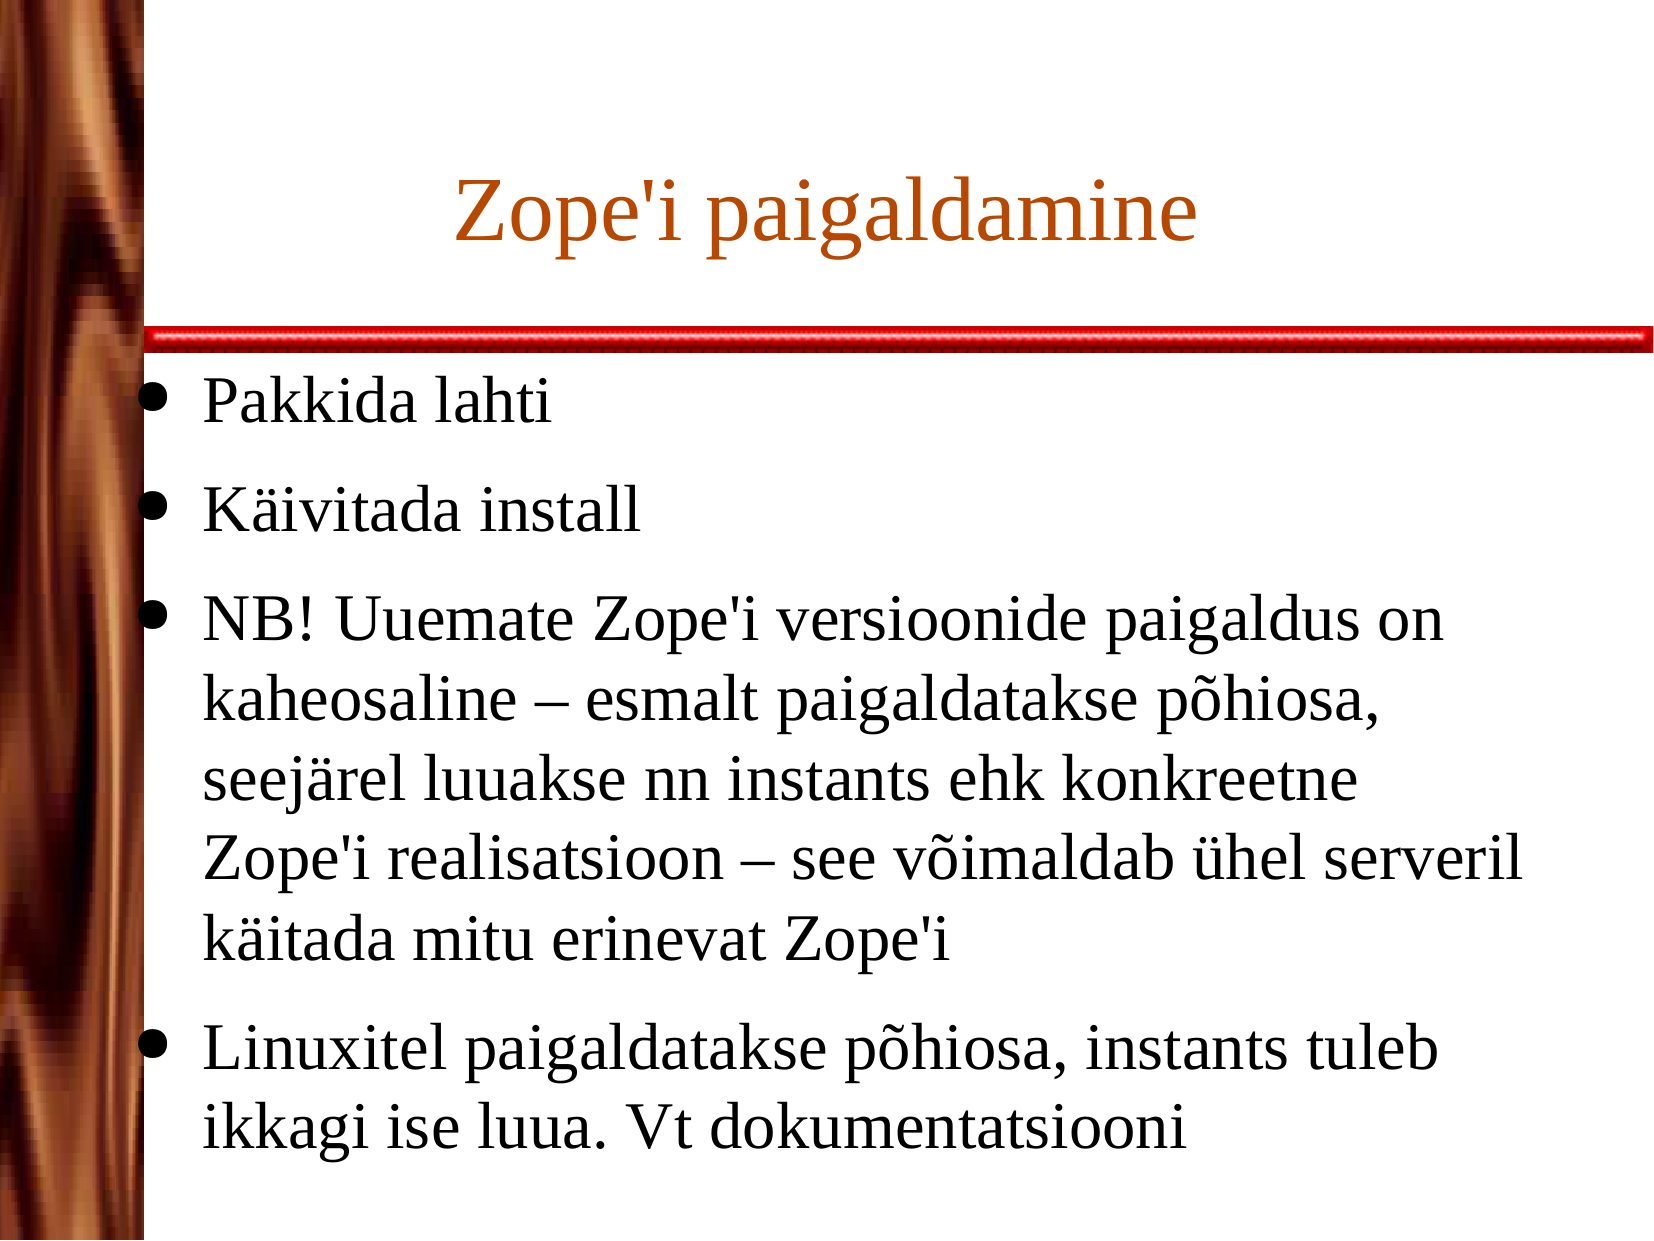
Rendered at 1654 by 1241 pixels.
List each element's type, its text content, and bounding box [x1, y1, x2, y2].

title Zope'i paigaldamine [121, 98, 1533, 314]
picture [0, 0, 1654, 1240]
list Pakkida lahti Käivitada install NB! Uuemate Zope'i versioonide paigaldus on kaheosaline – esmalt paigaldatakse põhiosa, seejärel luuakse nn instants ehk konkreetne Zope'i realisatsioon – see võimaldab ühel serveril käitada mitu erinevat Zope'i Linuxitel paigaldatakse põhiosa, instants tuleb ikkagi ise luua. Vt dokumentatsiooni [121, 356, 1533, 1158]
